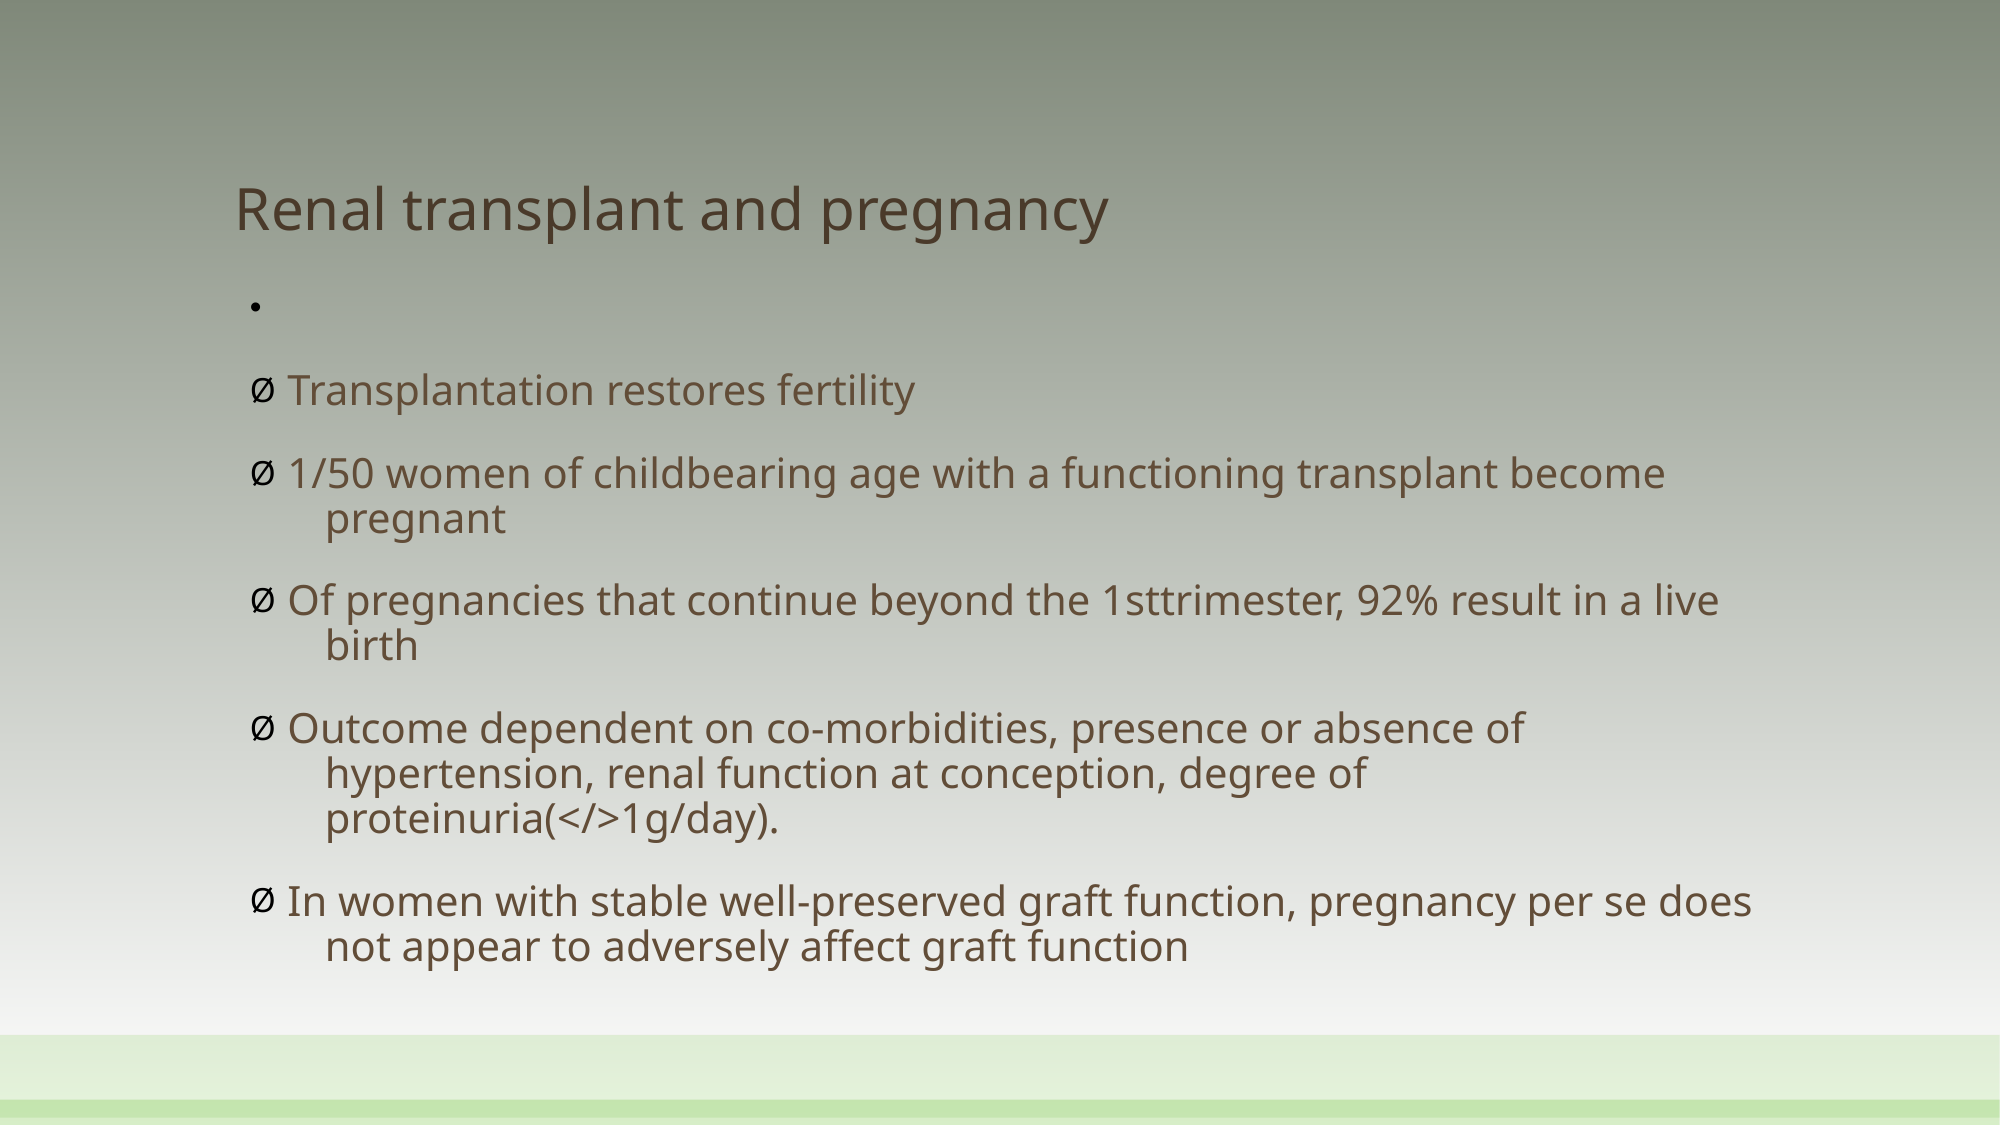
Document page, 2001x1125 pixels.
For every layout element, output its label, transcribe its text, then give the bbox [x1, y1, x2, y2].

title Renal transplant and pregnancy [219, 71, 1780, 251]
list Transplantation restores fertility 1/50 women of childbearing age with a functioning transplant become pregnant Of pregnancies that continue beyond the 1sttrimester, 92% result in a live birth Outcome dependent on co-morbidities, presence or absence of hypertension, renal function at conception, degree of proteinuria(</>1g/day). In women with stable well-preserved graft function, pregnancy per se does not appear to adversely affect graft function [219, 274, 1780, 987]
